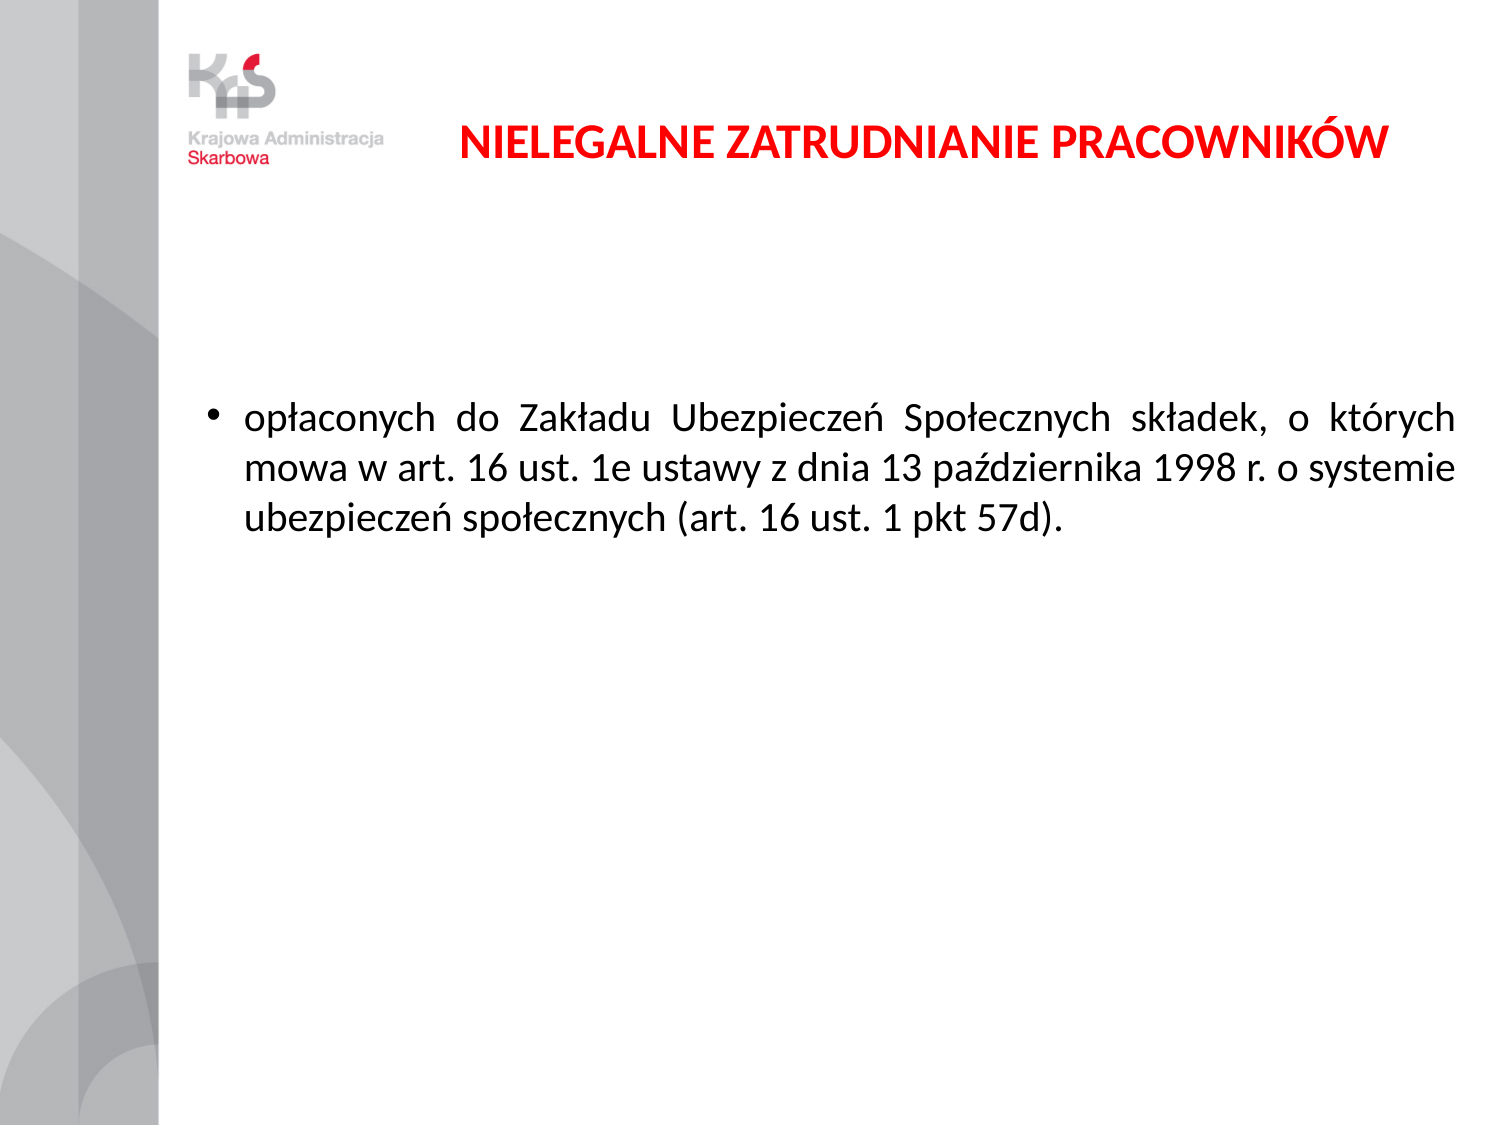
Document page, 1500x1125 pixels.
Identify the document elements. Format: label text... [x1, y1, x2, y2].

title NIELEGALNE ZATRUDNIANIE PRACOWNIKÓW [424, 45, 1425, 204]
picture [0, 0, 1500, 1125]
list opłaconych do Zakładu Ubezpieczeń Społecznych składek, o których mowa w art. 16 ust. 1e ustawy z dnia 13 października 1998 r. o systemie ubezpieczeń społecznych (art. 16 ust. 1 pkt 57d). [191, 204, 1472, 1125]
